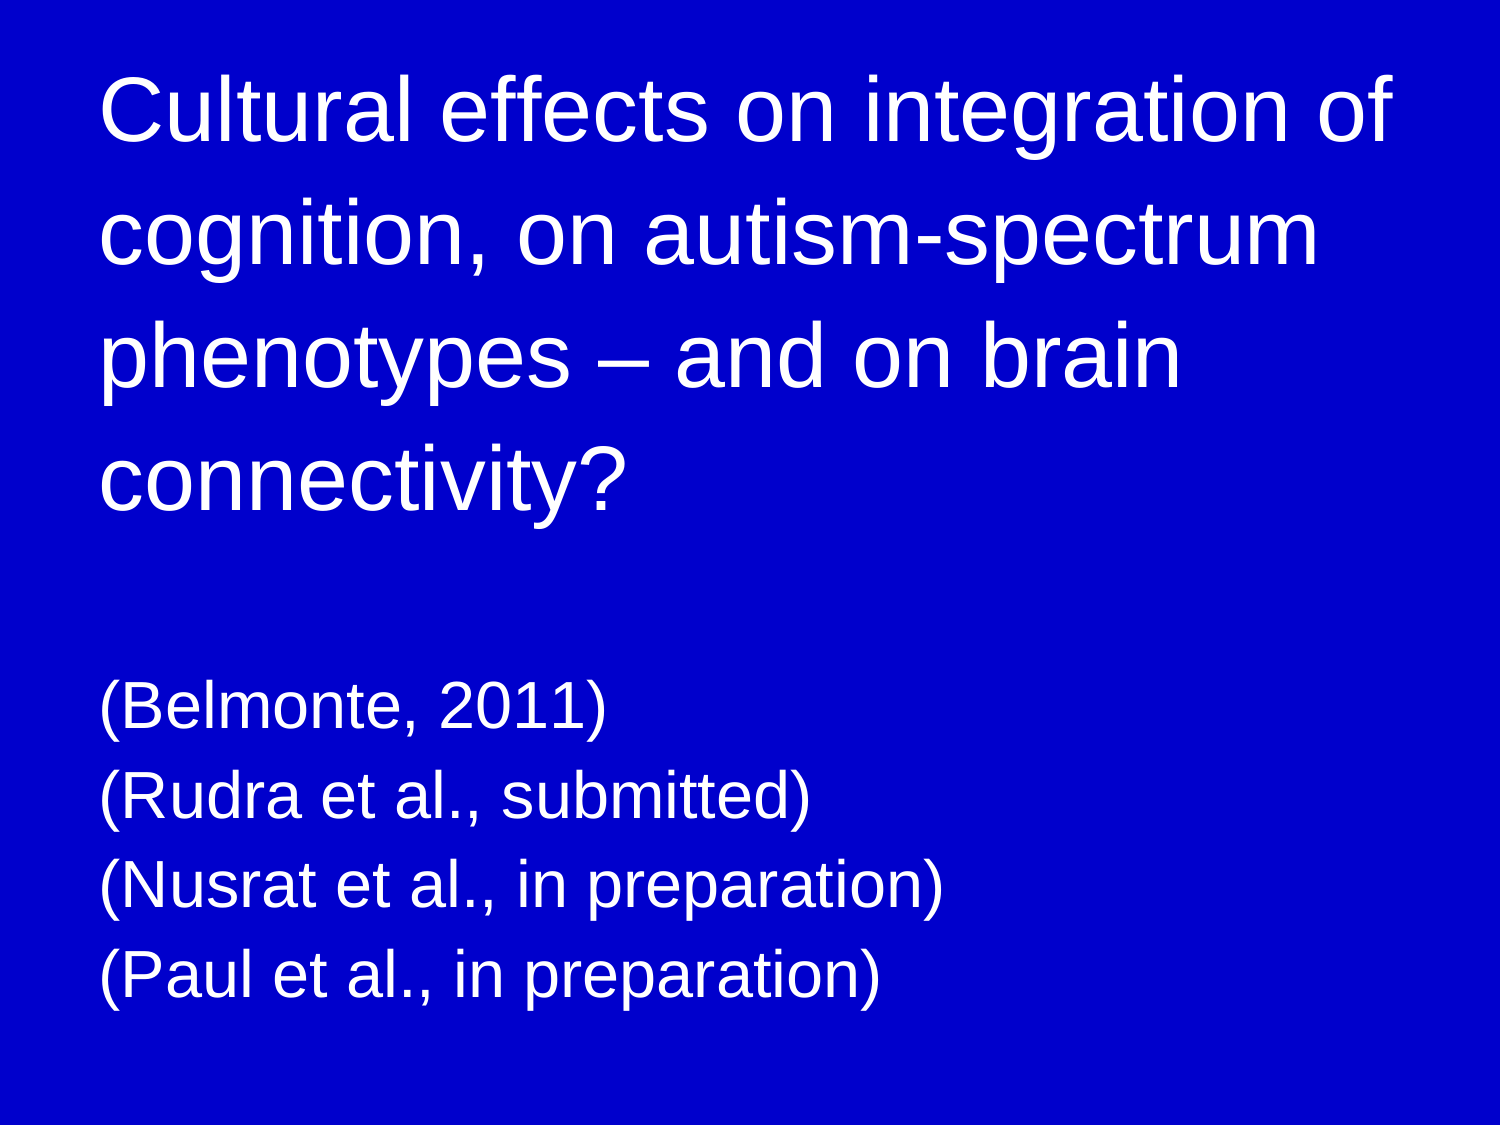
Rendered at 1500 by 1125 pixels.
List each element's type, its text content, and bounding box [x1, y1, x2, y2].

title Cultural effects on integration of cognition, on autism-spectrum phenotypes – and on brain connectivity? (Belmonte, 2011) (Rudra et al., submitted) (Nusrat et al., in preparation) (Paul et al., in preparation) [83, 83, 1444, 967]
